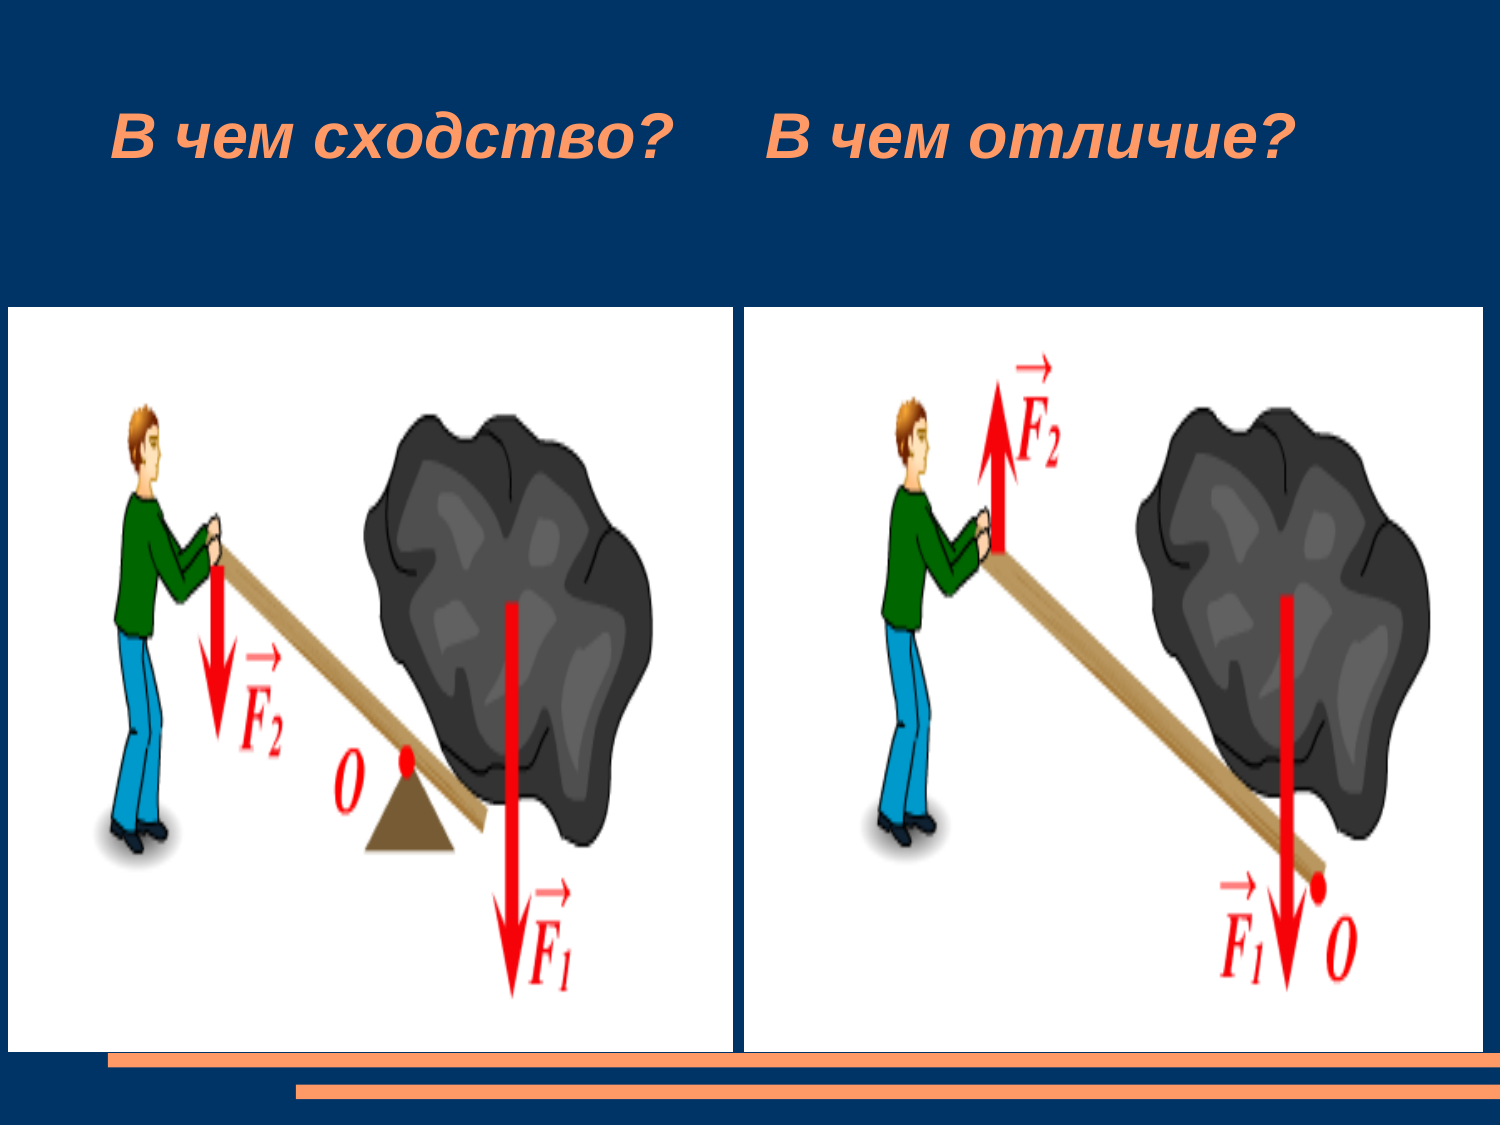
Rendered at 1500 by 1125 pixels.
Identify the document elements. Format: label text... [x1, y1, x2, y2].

picture [744, 307, 1483, 1052]
picture [8, 307, 733, 1052]
title В чем сходство? В чем отличие? [110, 41, 1392, 230]
